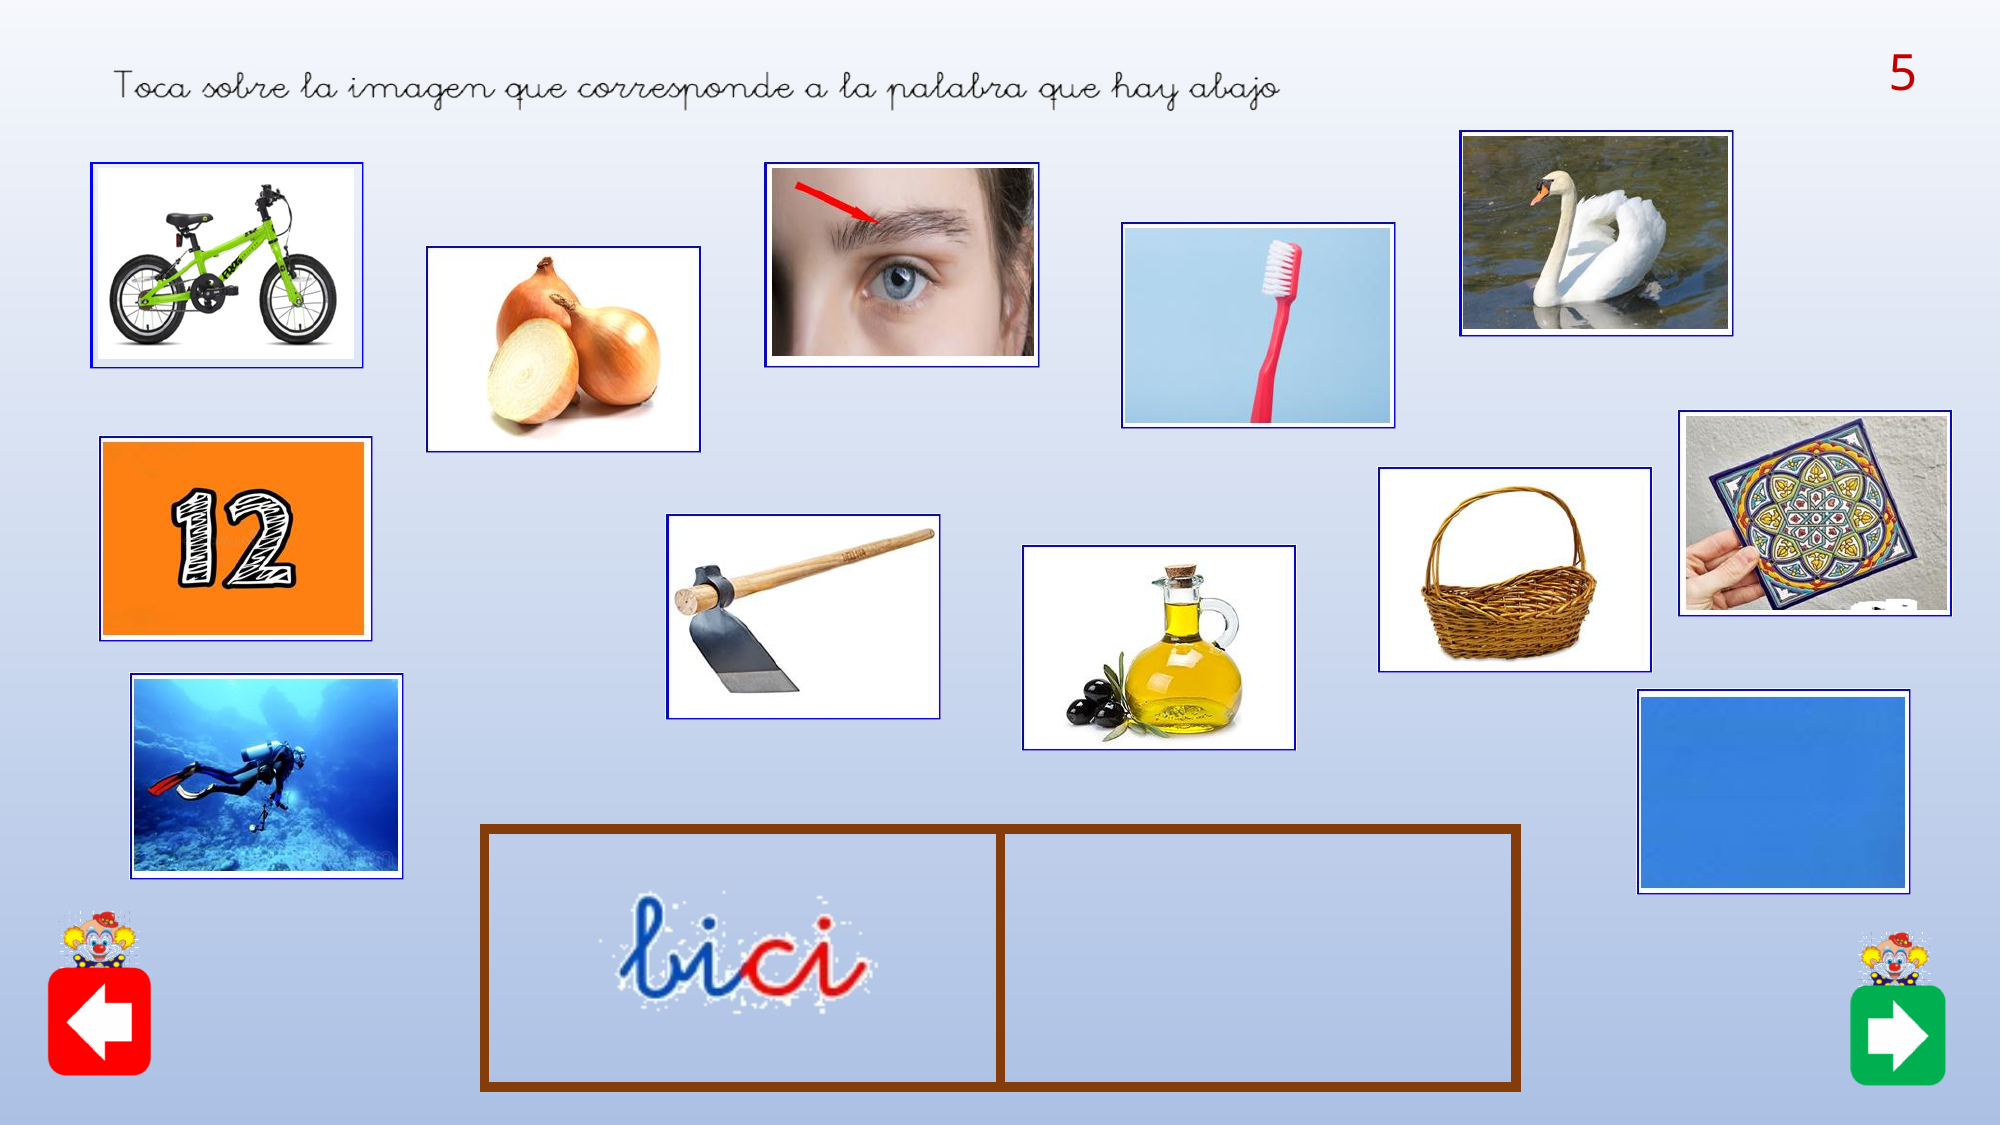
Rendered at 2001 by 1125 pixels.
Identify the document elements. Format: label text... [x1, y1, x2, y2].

picture [425, 245, 702, 453]
text_box 5 [1859, 32, 1946, 108]
picture [763, 161, 1040, 368]
picture [47, 910, 151, 1076]
picture [1021, 544, 1297, 751]
picture [1377, 466, 1653, 673]
picture [129, 672, 404, 880]
picture [106, 57, 1494, 115]
picture [89, 161, 364, 369]
picture [516, 851, 965, 1068]
picture [1677, 409, 1953, 617]
picture [665, 513, 941, 720]
picture [98, 435, 373, 642]
picture [1636, 688, 1911, 895]
picture [1850, 931, 1946, 1086]
picture [1120, 221, 1396, 429]
picture [1458, 129, 1734, 337]
